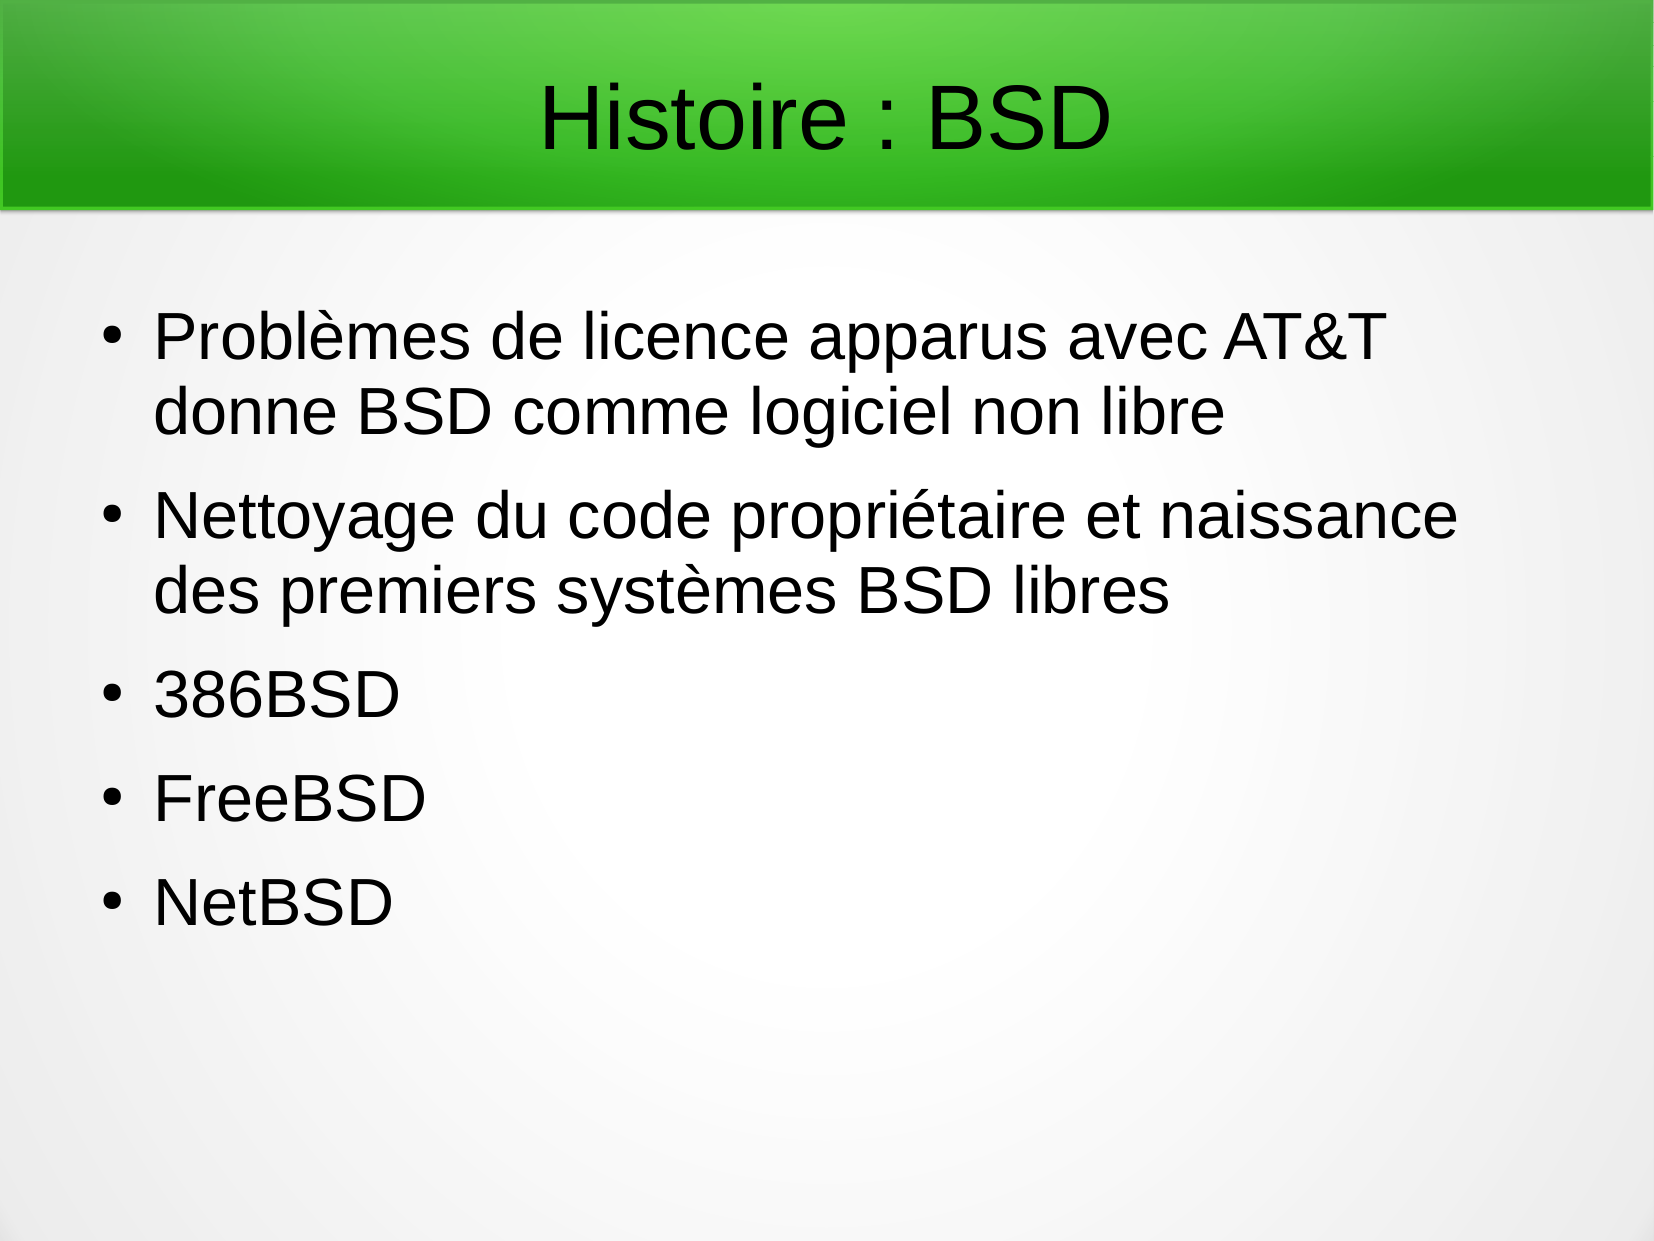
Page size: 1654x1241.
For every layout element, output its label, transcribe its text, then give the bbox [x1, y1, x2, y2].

list Problèmes de licence apparus avec AT&T donne BSD comme logiciel non libre Nettoyage du code propriétaire et naissance des premiers systèmes BSD libres 386BSD FreeBSD NetBSD [82, 299, 1571, 1019]
title Histoire : BSD [82, 47, 1571, 189]
